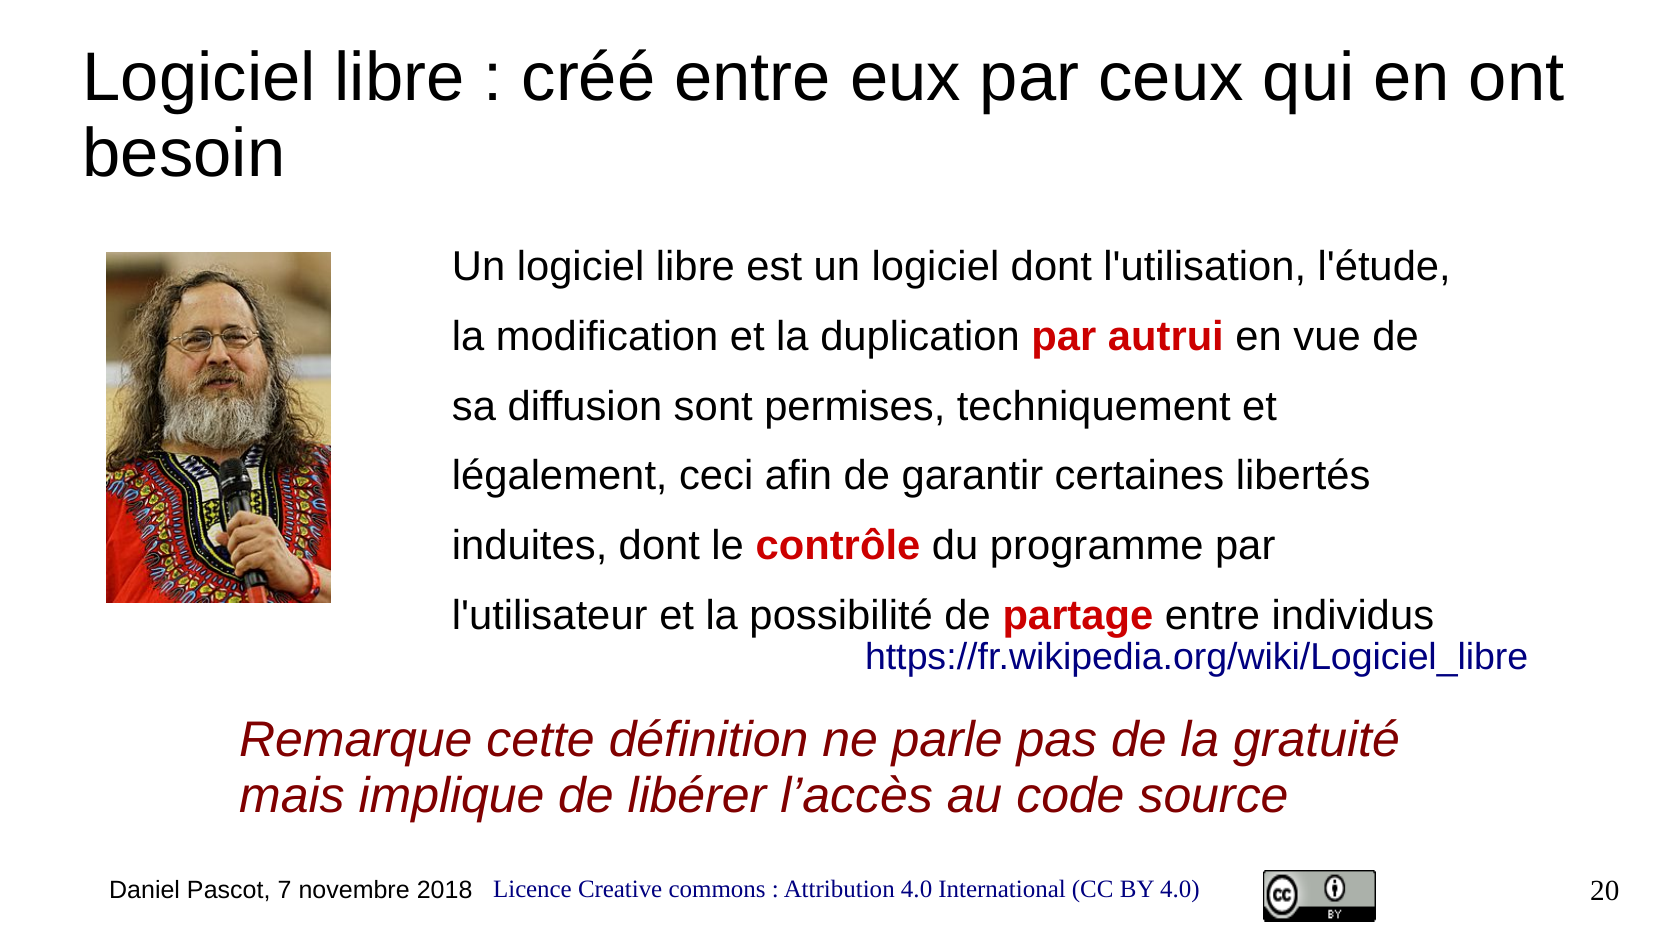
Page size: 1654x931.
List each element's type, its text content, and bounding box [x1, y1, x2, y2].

text_box Remarque cette définition ne parle pas de la gratuité mais implique de libérer l’accès au code source [224, 703, 1430, 886]
text_box Un logiciel libre est un logiciel dont l'utilisation, l'étude, la modification et la duplication par autrui en vue de sa diffusion sont permises, techniquement et légalement, ceci afin de garantir certaines libertés induites, dont le contrôle du programme par l'utilisateur et la possibilité de partage entre individus [437, 212, 1477, 646]
text_box https://fr.wikipedia.org/wiki/Logiciel_libre [850, 628, 1583, 686]
picture [1263, 886, 1376, 922]
title Logiciel libre : créé entre eux par ceux qui en ont besoin [82, 37, 1571, 193]
picture [106, 252, 331, 603]
